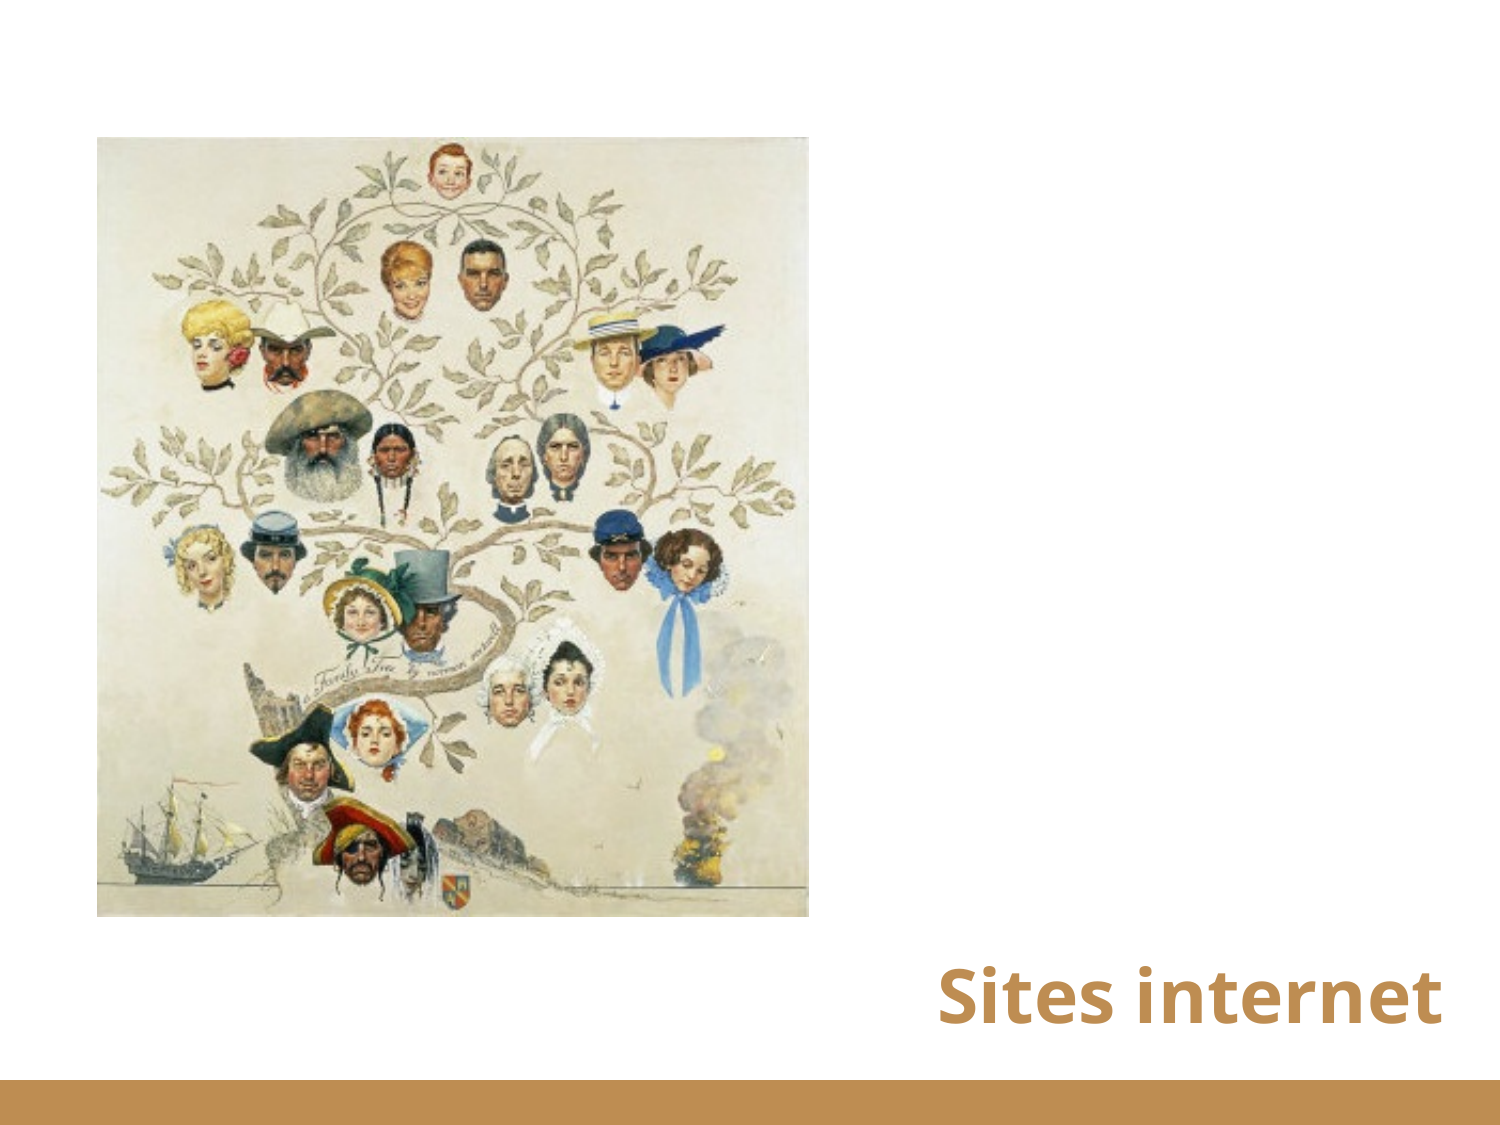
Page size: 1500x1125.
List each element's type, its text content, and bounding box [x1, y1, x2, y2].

picture [97, 137, 809, 917]
text_box [0, 1082, 1500, 1125]
text_box Sites internet [690, 940, 1459, 1046]
